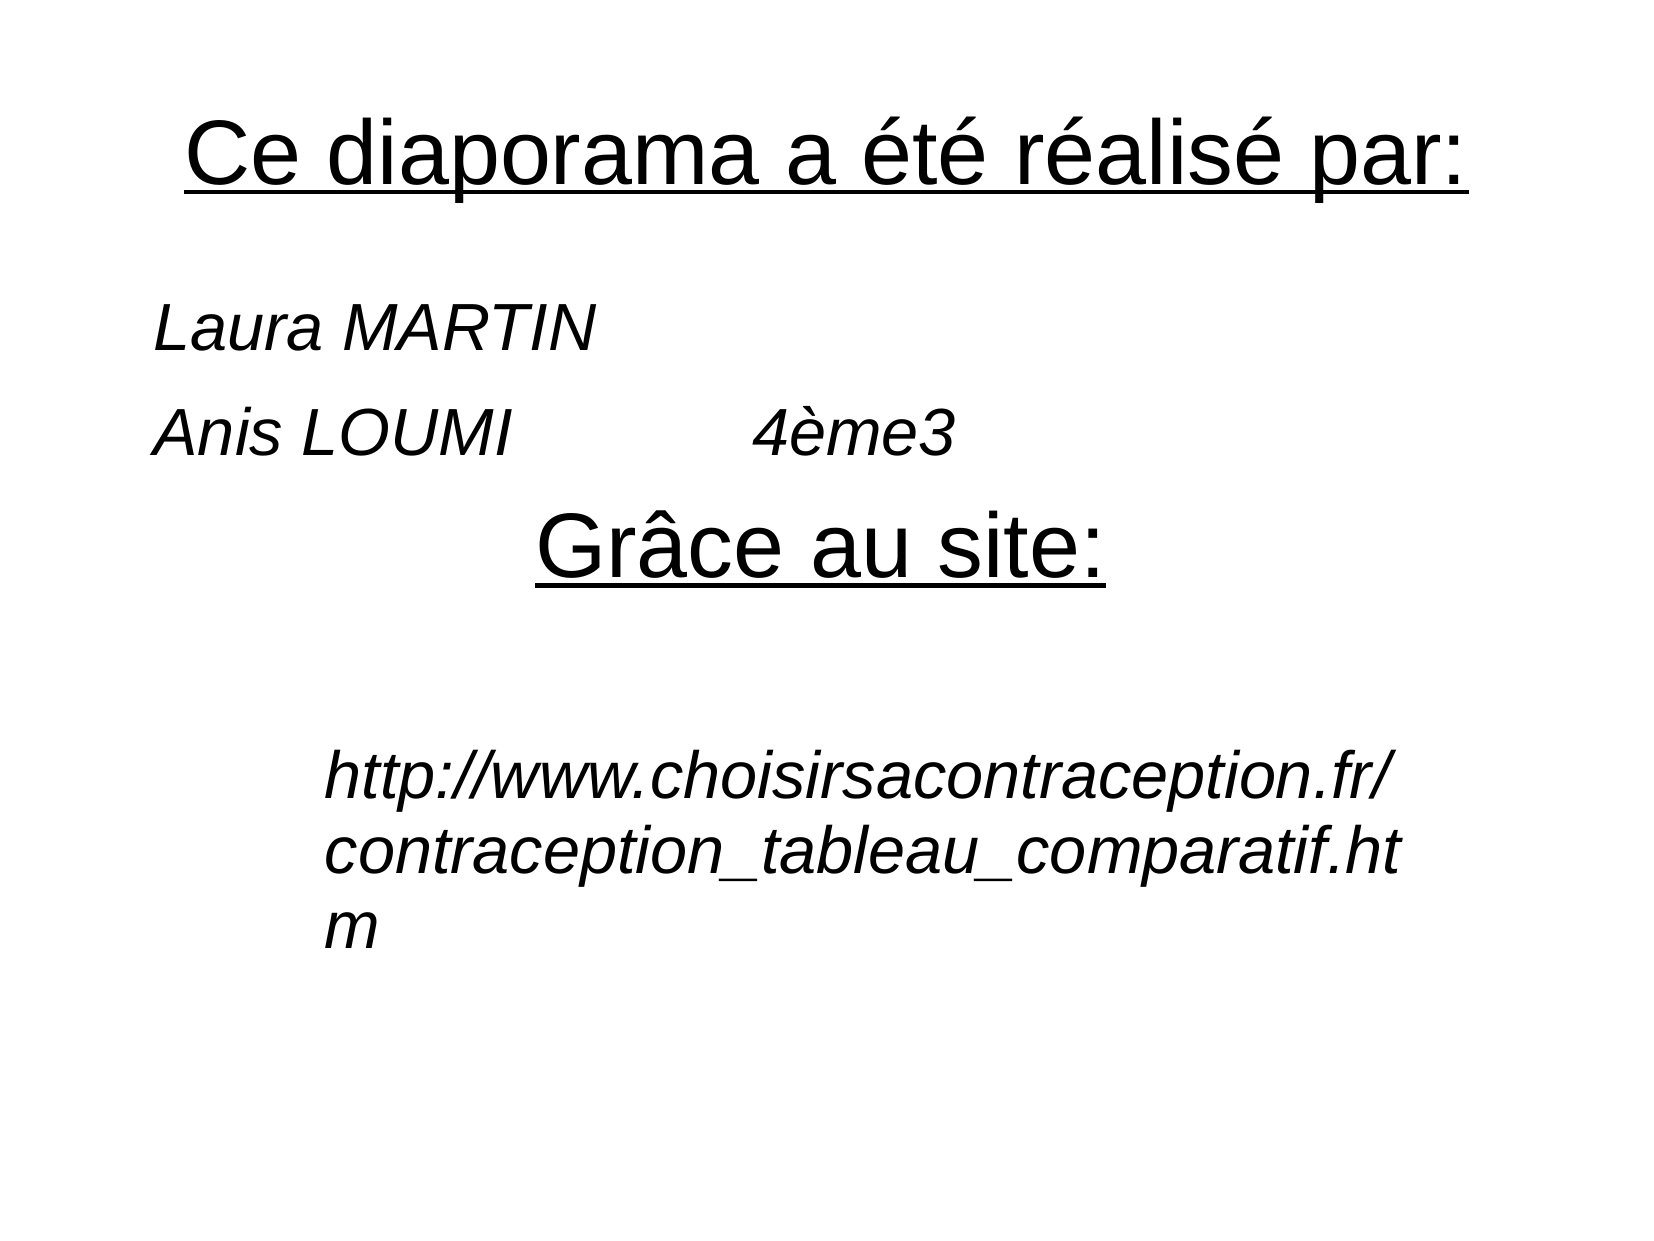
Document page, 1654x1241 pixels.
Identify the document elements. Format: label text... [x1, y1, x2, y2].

list http://www.choisirsacontraception.fr/contraception_tableau_comparatif.htm [253, 738, 1447, 888]
list Laura MARTIN Anis LOUMI 4ème3 [82, 290, 1571, 502]
title Grâce au site: [76, 442, 1565, 650]
title Ce diaporama a été réalisé par: [82, 49, 1571, 257]
